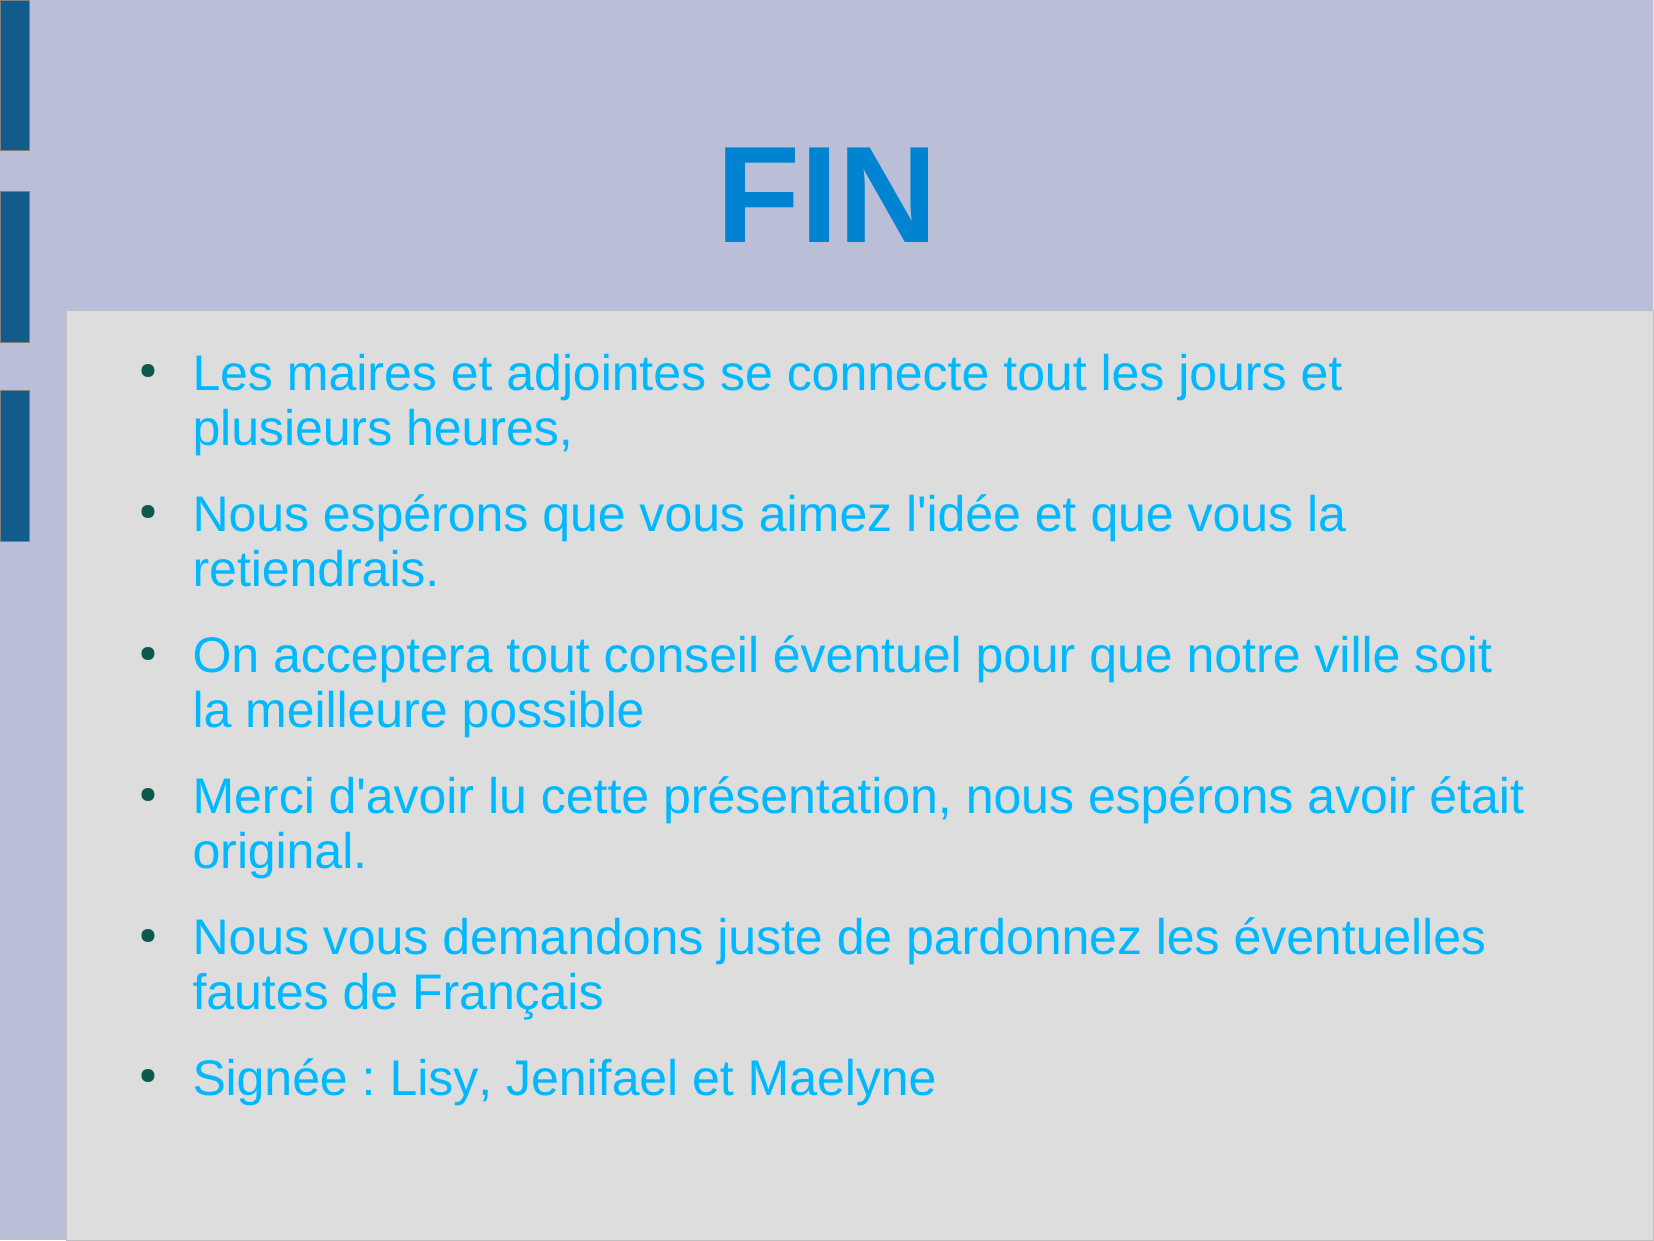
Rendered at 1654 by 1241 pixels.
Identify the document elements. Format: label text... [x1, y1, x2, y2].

title FIN [121, 91, 1534, 299]
list Les maires et adjointes se connecte tout les jours et plusieurs heures, Nous espérons que vous aimez l'idée et que vous la retiendrais. On acceptera tout conseil éventuel pour que notre ville soit la meilleure possible Merci d'avoir lu cette présentation, nous espérons avoir était original. Nous vous demandons juste de pardonnez les éventuelles fautes de Français Signée : Lisy, Jenifael et Maelyne [121, 344, 1534, 1127]
